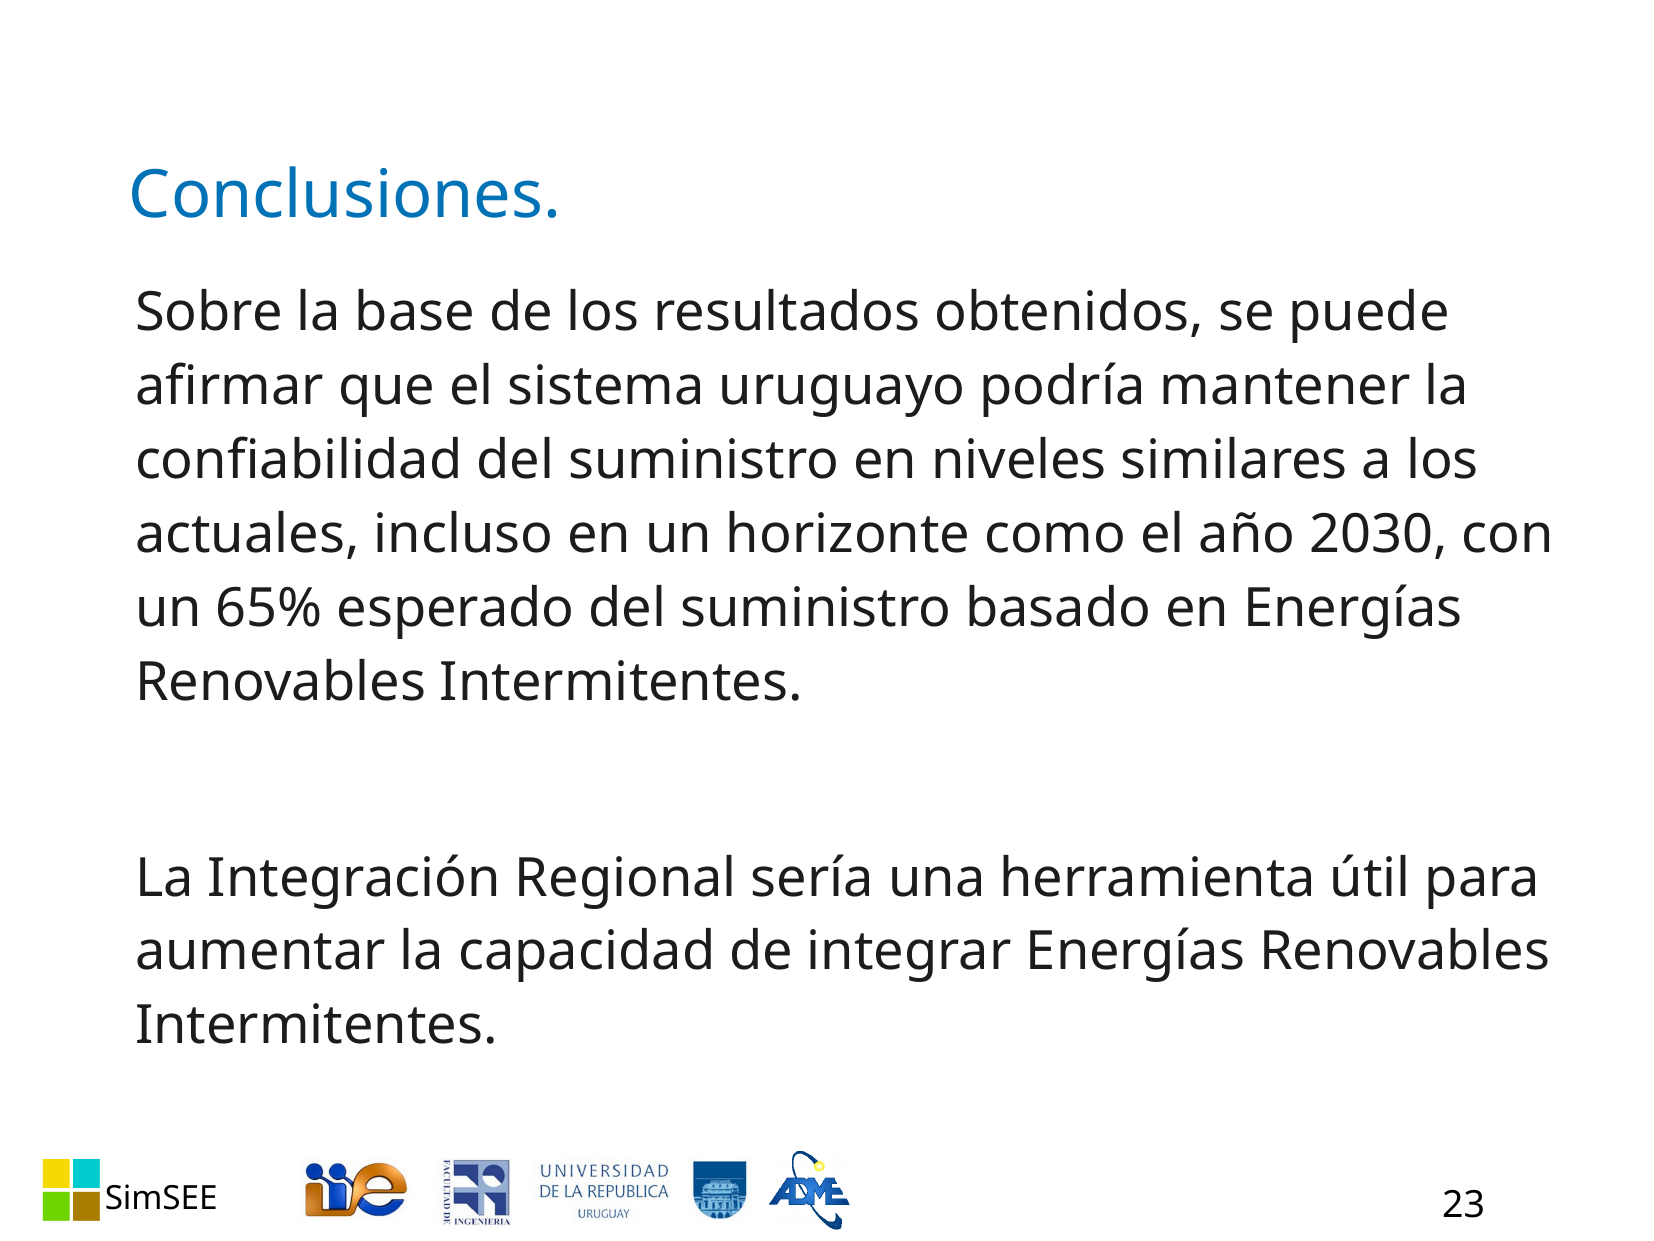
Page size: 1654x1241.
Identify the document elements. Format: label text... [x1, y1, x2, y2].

picture [295, 1154, 752, 1230]
picture [769, 1151, 852, 1231]
list Sobre la base de los resultados obtenidos, se puede afirmar que el sistema uruguayo podría mantener la confiabilidad del suministro en niveles similares a los actuales, incluso en un horizonte como el año 2030, con un 65% esperado del suministro basado en Energías Renovables Intermitentes. La Integración Regional sería una herramienta útil para aumentar la capacidad de integrar Energías Renovables Intermitentes. [134, 272, 1605, 1111]
title Conclusiones. [122, 135, 720, 237]
picture [41, 1157, 102, 1223]
